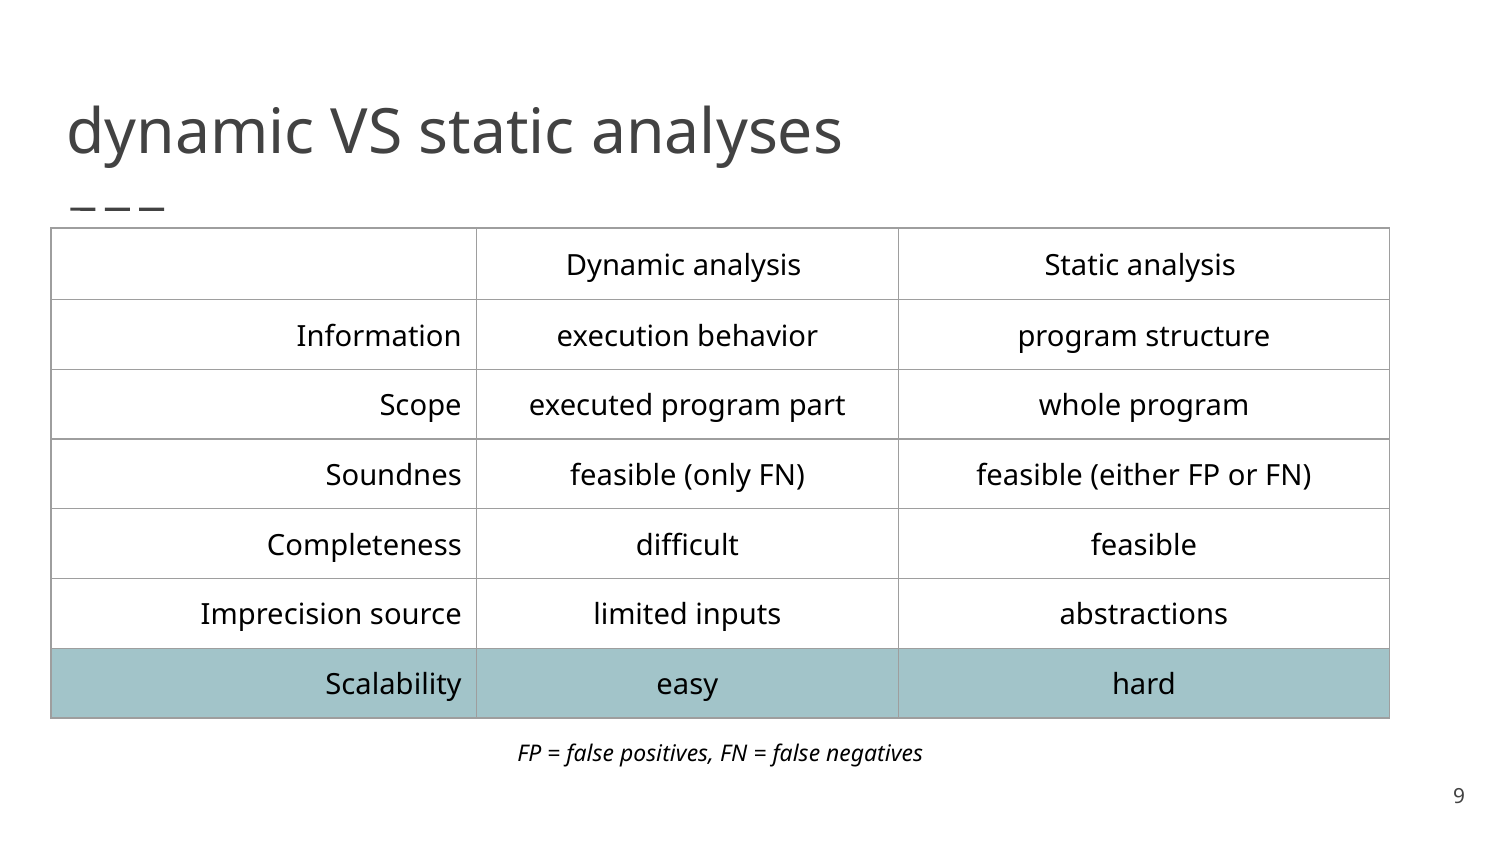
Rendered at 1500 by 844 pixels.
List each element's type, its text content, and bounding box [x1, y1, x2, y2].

table_header Dynamic analysis [477, 229, 898, 299]
text_box FP = false positives, FN = false negatives [237, 716, 1204, 789]
table_cell hard [899, 649, 1389, 717]
table_cell feasible (either FP or FN) [899, 440, 1389, 508]
table_cell difficult [477, 509, 898, 578]
table_header [52, 229, 476, 299]
table_cell abstractions [899, 579, 1389, 648]
slide_number <number> [1389, 764, 1480, 830]
table_cell Scalability [52, 649, 476, 717]
table_cell easy [477, 649, 898, 716]
table_cell Information [52, 300, 476, 369]
table_cell feasible (only FN) [477, 440, 898, 508]
table_cell executed program part [477, 370, 898, 438]
table_cell Imprecision source [52, 579, 476, 648]
table_cell feasible [899, 509, 1389, 578]
table_cell Completeness [52, 509, 476, 578]
table_cell execution behavior [477, 300, 898, 369]
table_cell Soundnes [52, 440, 476, 508]
table_cell Scope [52, 370, 476, 438]
title dynamic VS static analyses [51, 61, 1449, 182]
table_cell limited inputs [477, 579, 898, 648]
table_header Static analysis [899, 229, 1389, 299]
table_cell program structure [899, 300, 1389, 369]
table_cell whole program [899, 370, 1389, 438]
